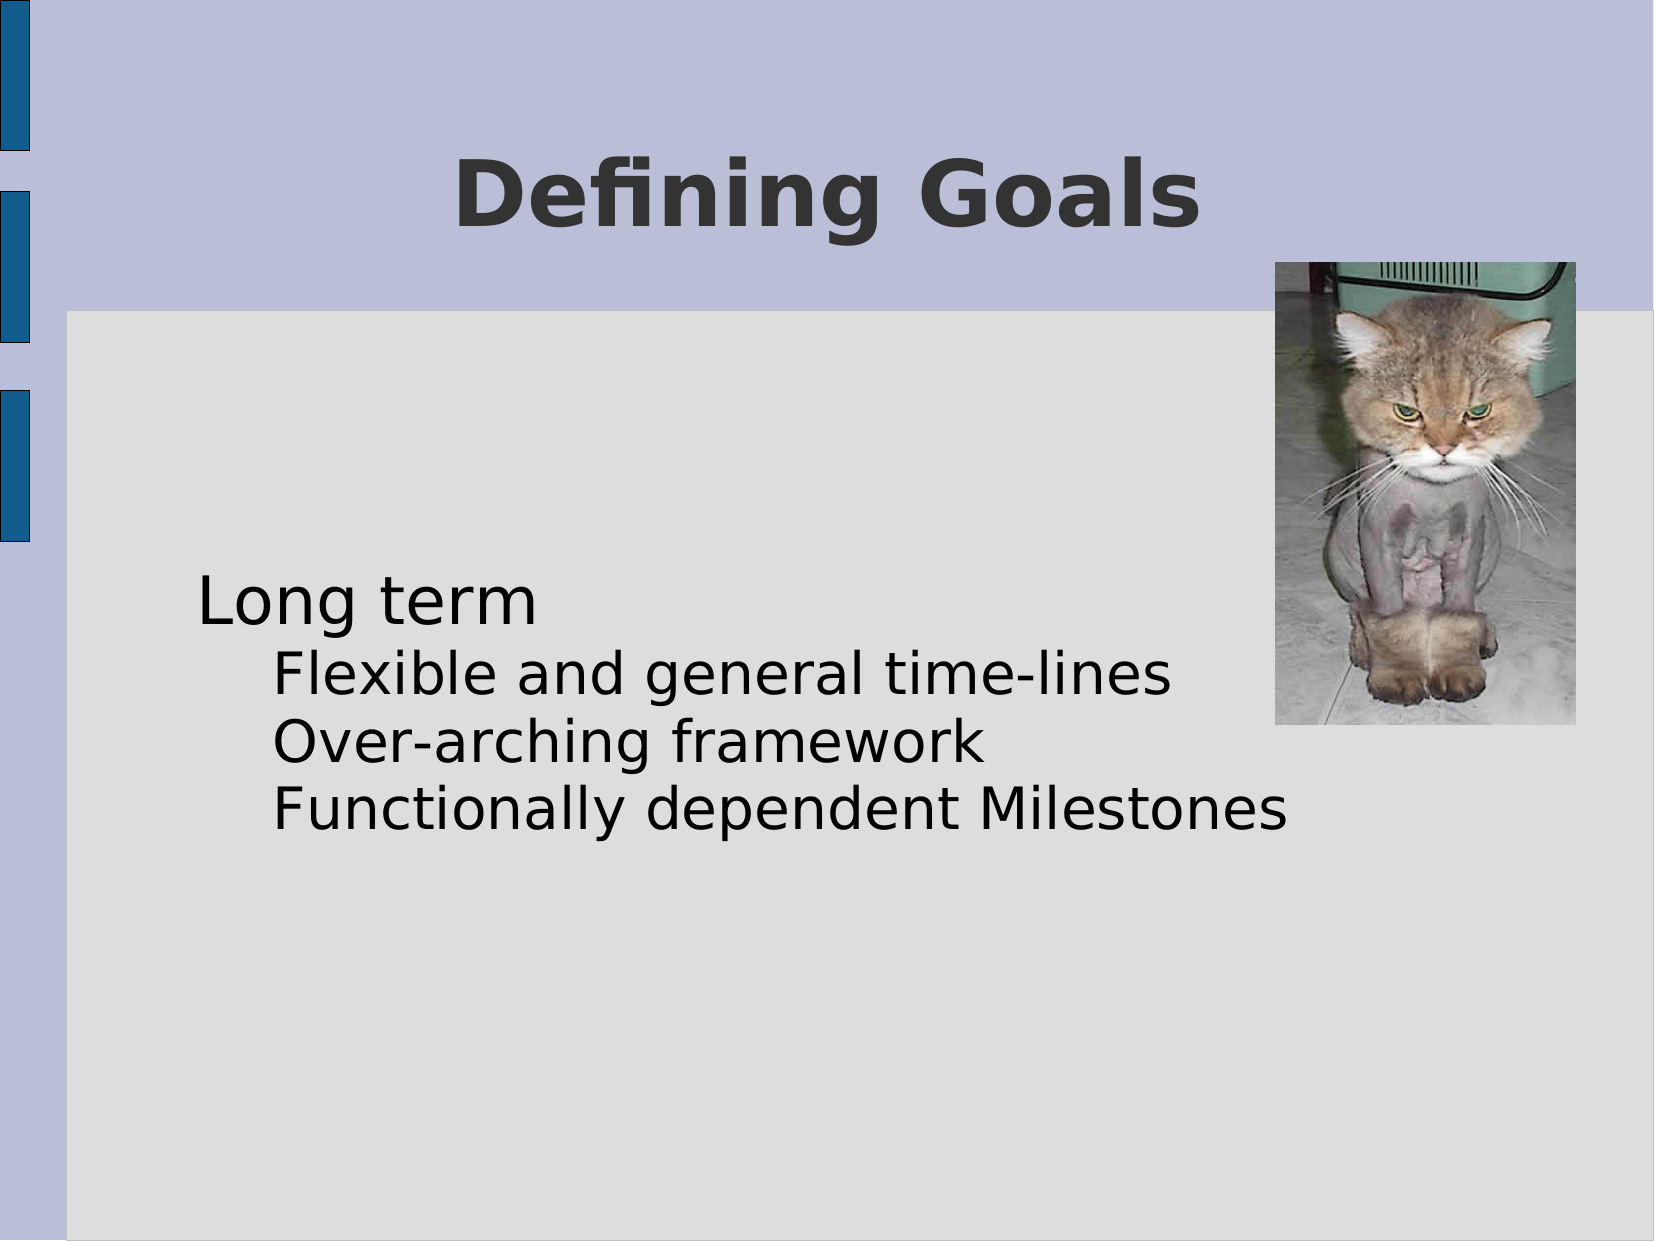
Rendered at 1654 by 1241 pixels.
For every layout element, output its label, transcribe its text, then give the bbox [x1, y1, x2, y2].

picture [1275, 262, 1576, 725]
title Defining Goals [121, 91, 1534, 299]
list Long term Flexible and general time-lines Over-arching framework Functionally dependent Milestones [178, 562, 1570, 1147]
